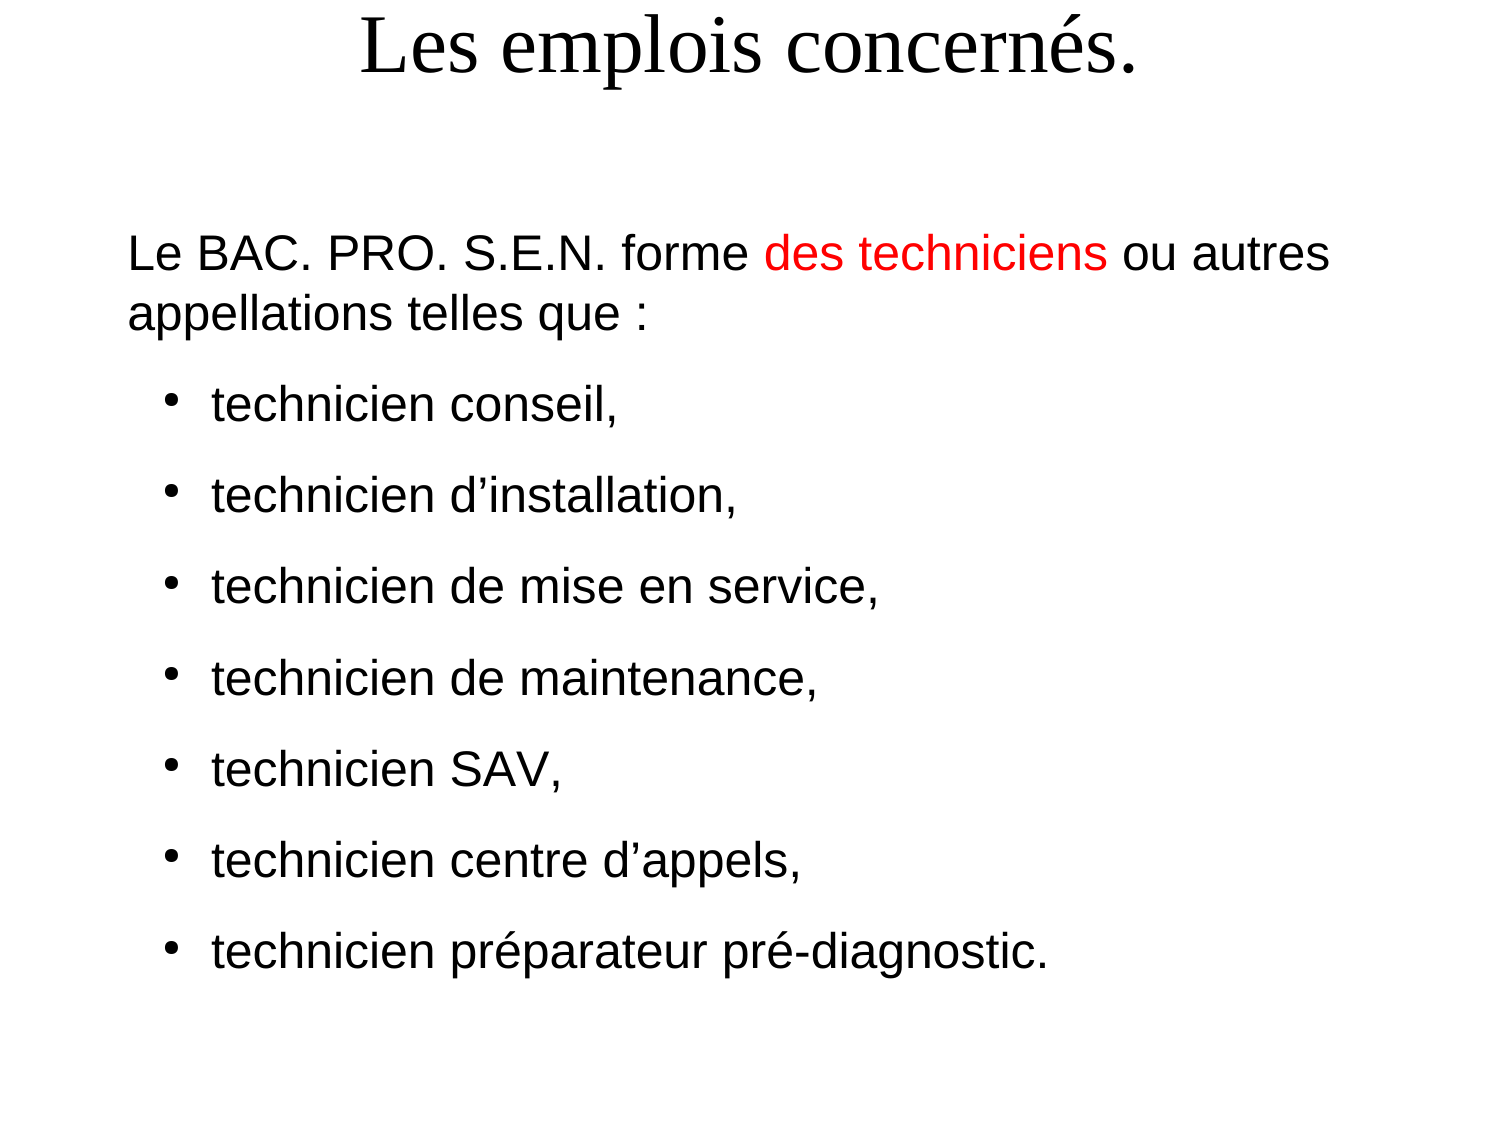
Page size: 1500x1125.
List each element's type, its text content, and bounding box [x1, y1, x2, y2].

text_box Le BAC. PRO. S.E.N. forme des techniciens ou autres appellations telles que : technicien conseil, technicien d’installation, technicien de mise en service, technicien de maintenance, technicien SAV, technicien centre d’appels, technicien préparateur pré-diagnostic. [112, 212, 1401, 987]
title Les emplois concernés. [112, 0, 1388, 102]
